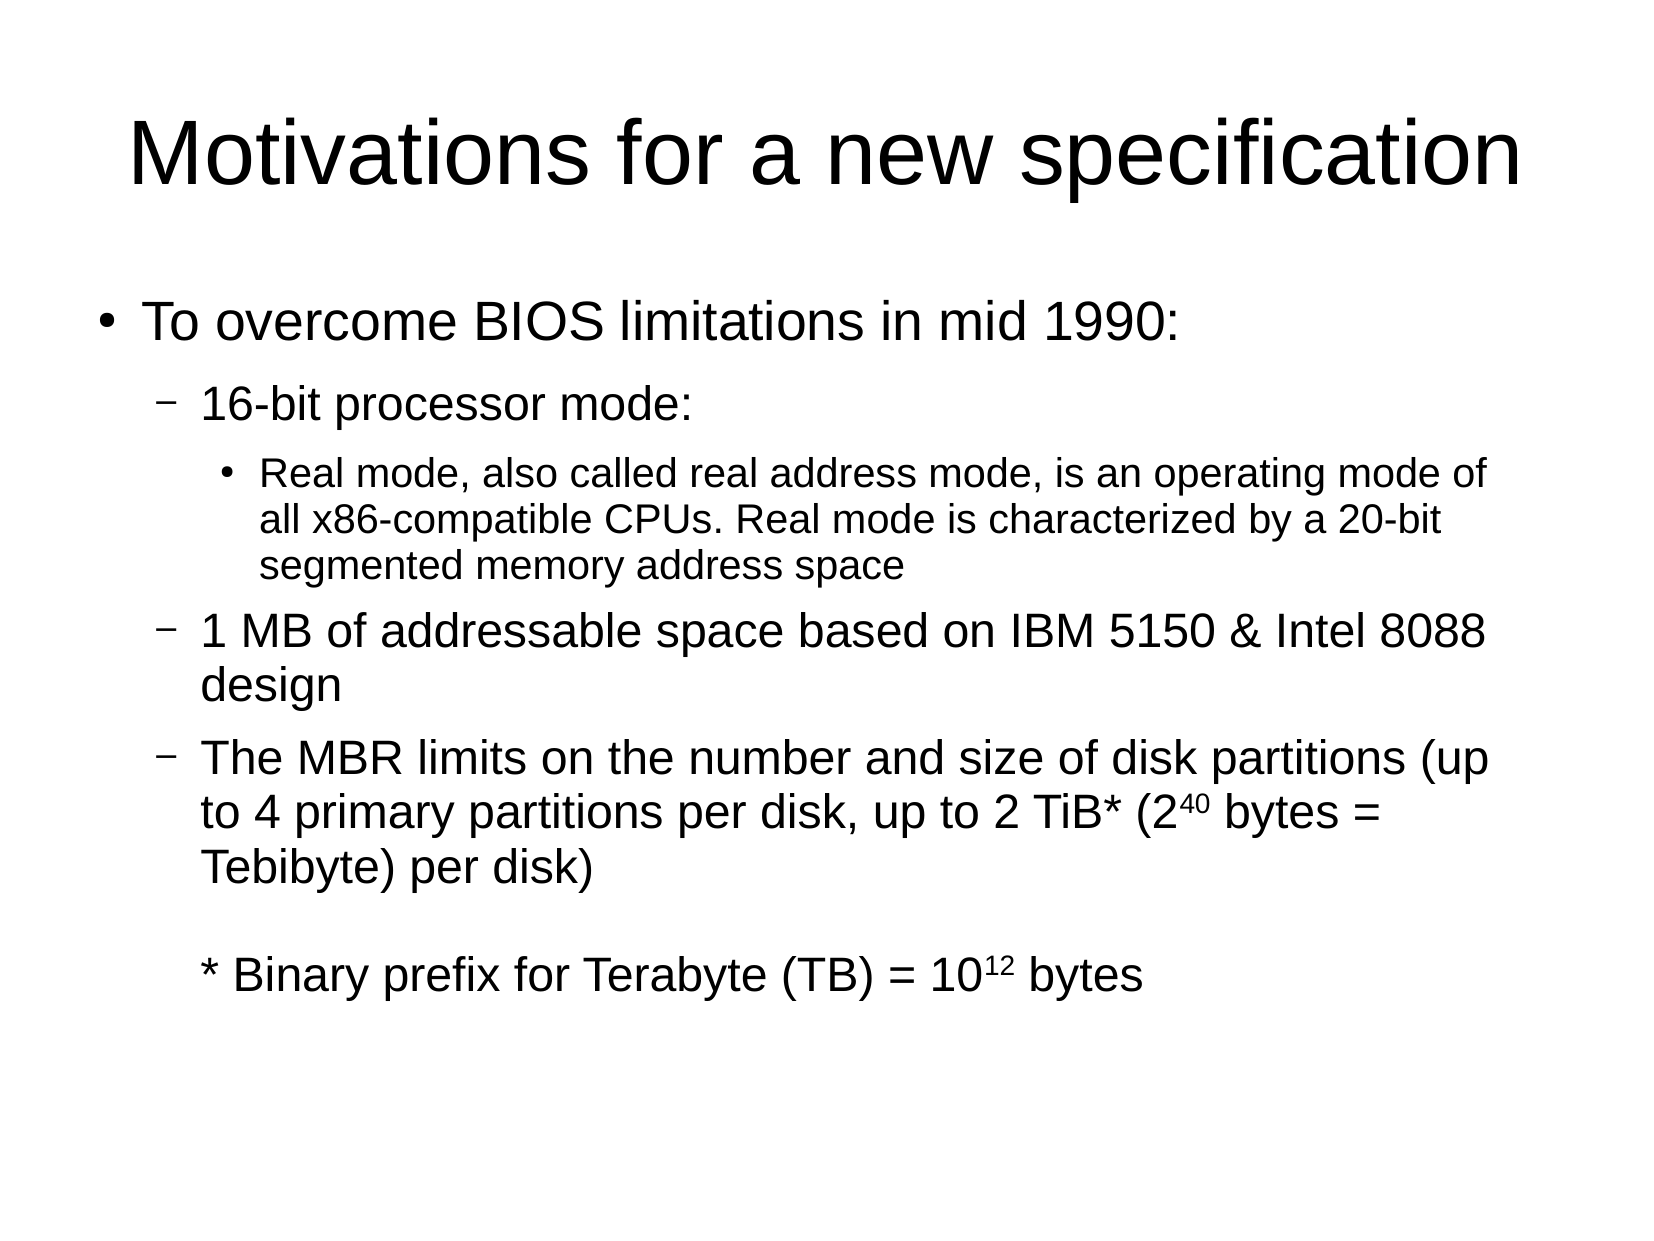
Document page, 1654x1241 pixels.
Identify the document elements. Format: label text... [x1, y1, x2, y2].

title Motivations for a new specification [82, 49, 1571, 257]
list To overcome BIOS limitations in mid 1990: 16-bit processor mode: Real mode, also called real address mode, is an operating mode of all x86-compatible CPUs. Real mode is characterized by a 20-bit segmented memory address space 1 MB of addressable space based on IBM 5150 & Intel 8088 design The MBR limits on the number and size of disk partitions (up to 4 primary partitions per disk, up to 2 TiB* (240 bytes = Tebibyte) per disk) * Binary prefix for Terabyte (TB) = 1012 bytes [82, 290, 1538, 1010]
